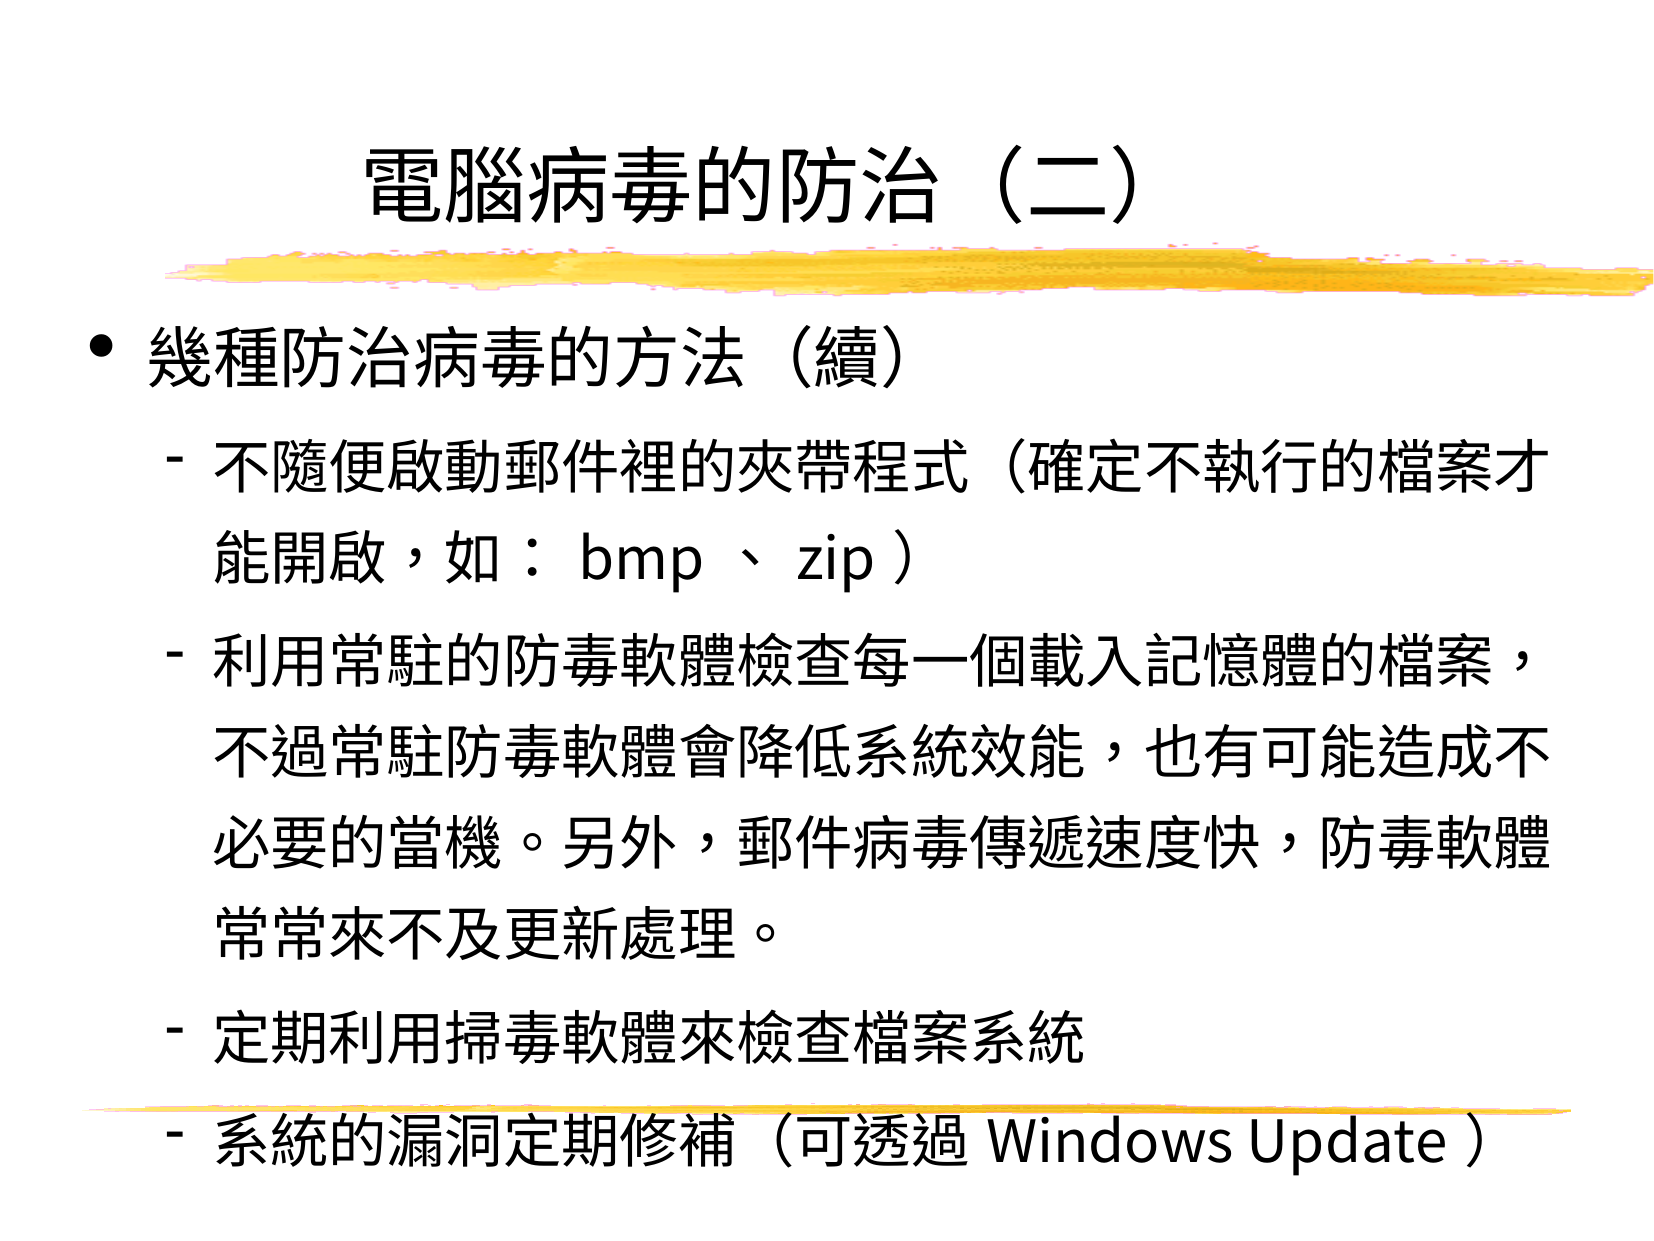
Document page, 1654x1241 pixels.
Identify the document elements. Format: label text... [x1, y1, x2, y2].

list 幾種防治病毒的方法（續） 不隨便啟動郵件裡的夾帶程式（確定不執行的檔案才能開啟，如：bmp、zip） 利用常駐的防毒軟體檢查每一個載入記憶體的檔案，不過常駐防毒軟體會降低系統效能，也有可能造成不必要的當機。另外，郵件病毒傳遞速度快，防毒軟體常常來不及更新處理。 定期利用掃毒軟體來檢查檔案系統 系統的漏洞定期修補（可透過Windows Update） [75, 289, 1582, 1157]
title 電腦病毒的防治（二） [73, 41, 1479, 249]
picture [165, 237, 1654, 308]
